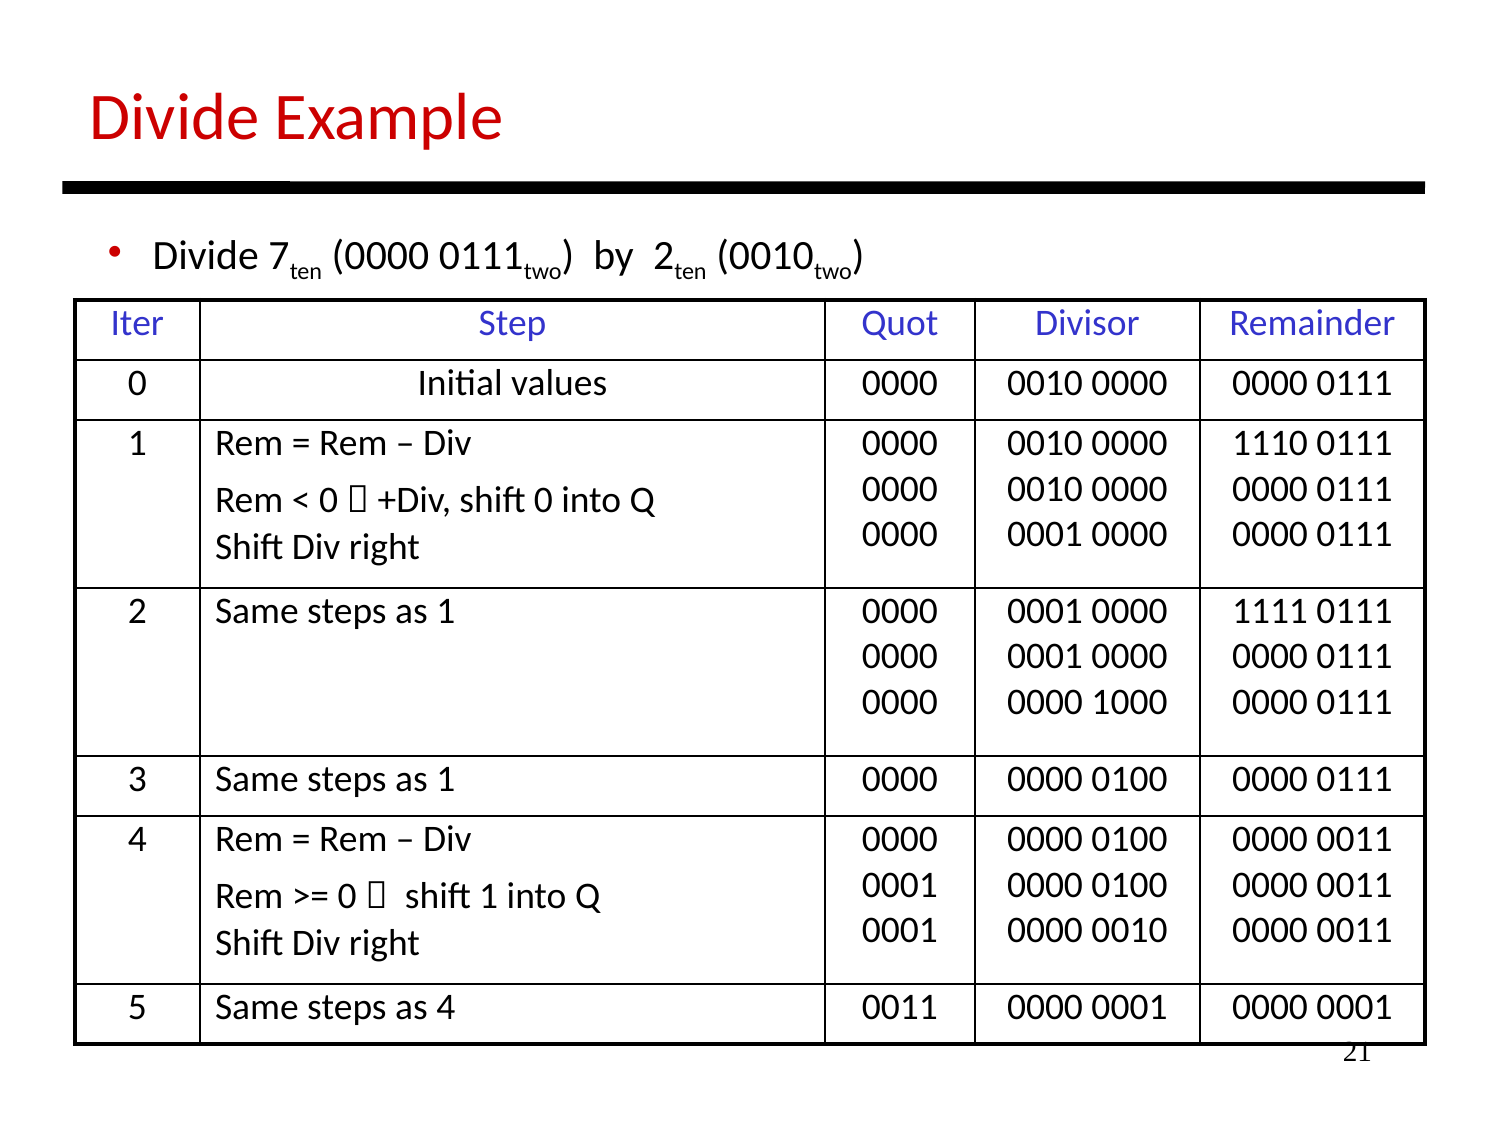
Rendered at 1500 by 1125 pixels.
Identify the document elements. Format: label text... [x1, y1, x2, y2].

table_cell Initial values [201, 361, 824, 419]
table_cell 0001 0000 0001 0000 0000 1000 [976, 589, 1199, 755]
table_cell 1110 0111 0000 0111 0000 0111 [1201, 421, 1423, 587]
table_cell 0000 0100 [976, 757, 1199, 815]
table_cell 0000 0111 [1201, 361, 1423, 419]
text_box Divide Example [74, 65, 519, 160]
table_cell 0000 0001 0001 [826, 817, 974, 983]
table_cell 3 [77, 757, 199, 815]
table_cell Rem = Rem – Div Rem >= 0  shift 1 into Q Shift Div right [201, 817, 824, 983]
table_cell 4 [77, 817, 199, 983]
table_cell 0000 0111 [1201, 757, 1423, 815]
table_cell 0010 0000 0010 0000 0001 0000 [976, 421, 1199, 587]
table_cell 0000 0011 0000 0011 0000 0011 [1201, 817, 1423, 983]
table_header Remainder [1201, 302, 1423, 359]
table_cell 0000 0000 0000 [826, 589, 974, 755]
text_box Divide 7ten (0000 0111two) by 2ten (0010two) [93, 220, 880, 293]
table_cell 0000 0001 [976, 985, 1199, 1042]
table_cell 0000 0001 [1201, 985, 1423, 1042]
table_cell 1111 0111 0000 0111 0000 0111 [1201, 589, 1423, 755]
table_cell 2 [77, 589, 199, 755]
table_cell 5 [77, 985, 199, 1042]
table_cell 0 [77, 361, 199, 419]
table_cell Same steps as 1 [201, 757, 824, 815]
table_cell Same steps as 1 [201, 589, 824, 755]
slide_number <number> [1074, 1046, 1388, 1100]
table_header Step [201, 302, 824, 359]
table_cell 1 [77, 421, 199, 587]
table_cell 0010 0000 [976, 361, 1199, 419]
table_cell 0000 0000 0000 [826, 421, 974, 587]
table_cell 0000 0100 0000 0100 0000 0010 [976, 817, 1199, 983]
table_cell Same steps as 4 [201, 985, 824, 1042]
table_cell Rem = Rem – Div Rem < 0  +Div, shift 0 into Q Shift Div right [201, 421, 824, 587]
table_cell 0000 [826, 361, 974, 419]
table_header Iter [77, 302, 199, 359]
table_header Divisor [976, 302, 1199, 359]
table_cell 0000 [826, 757, 974, 815]
table_header Quot [826, 302, 974, 359]
table_cell 0011 [826, 985, 974, 1042]
